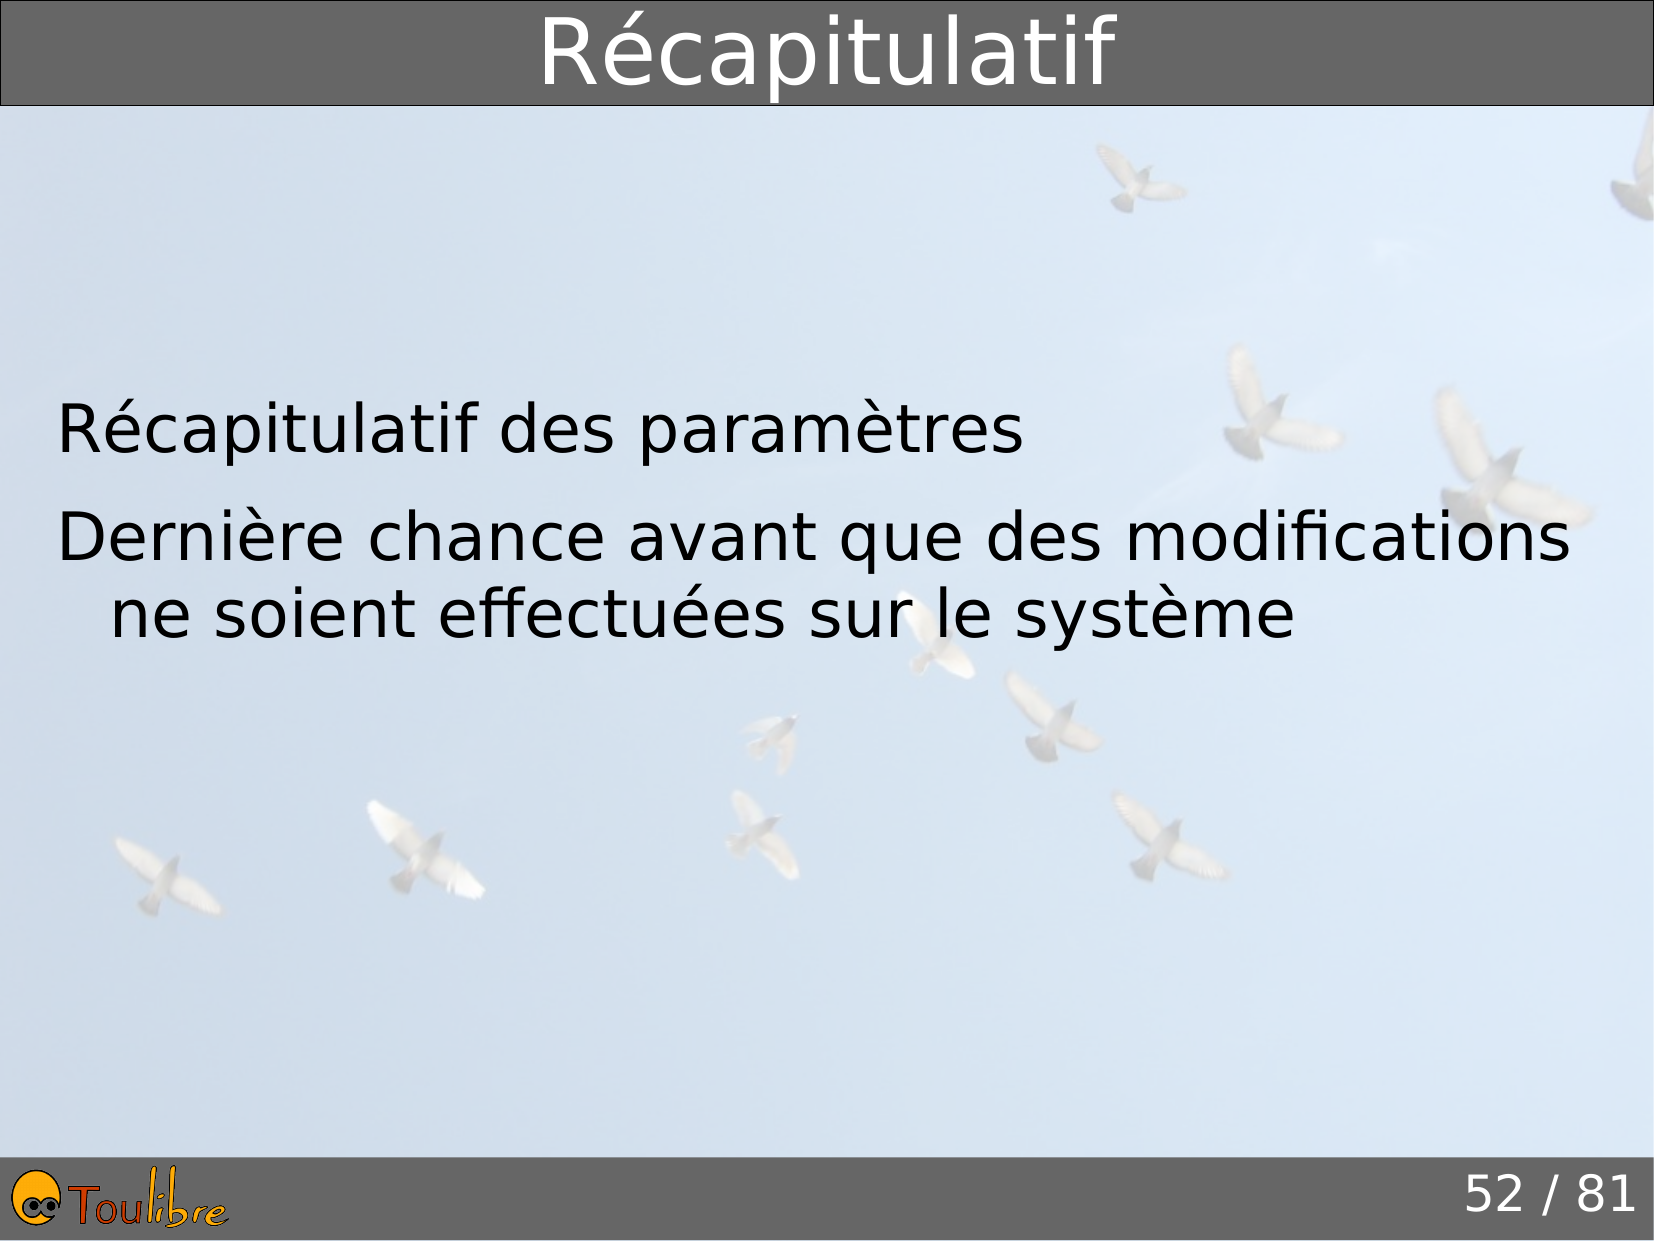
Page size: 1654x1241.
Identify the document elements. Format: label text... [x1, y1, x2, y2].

list Récapitulatif des paramètres Dernière chance avant que des modifications ne soient effectuées sur le système [38, 390, 1600, 743]
title Récapitulatif [0, 0, 1654, 107]
picture [11, 1165, 229, 1228]
